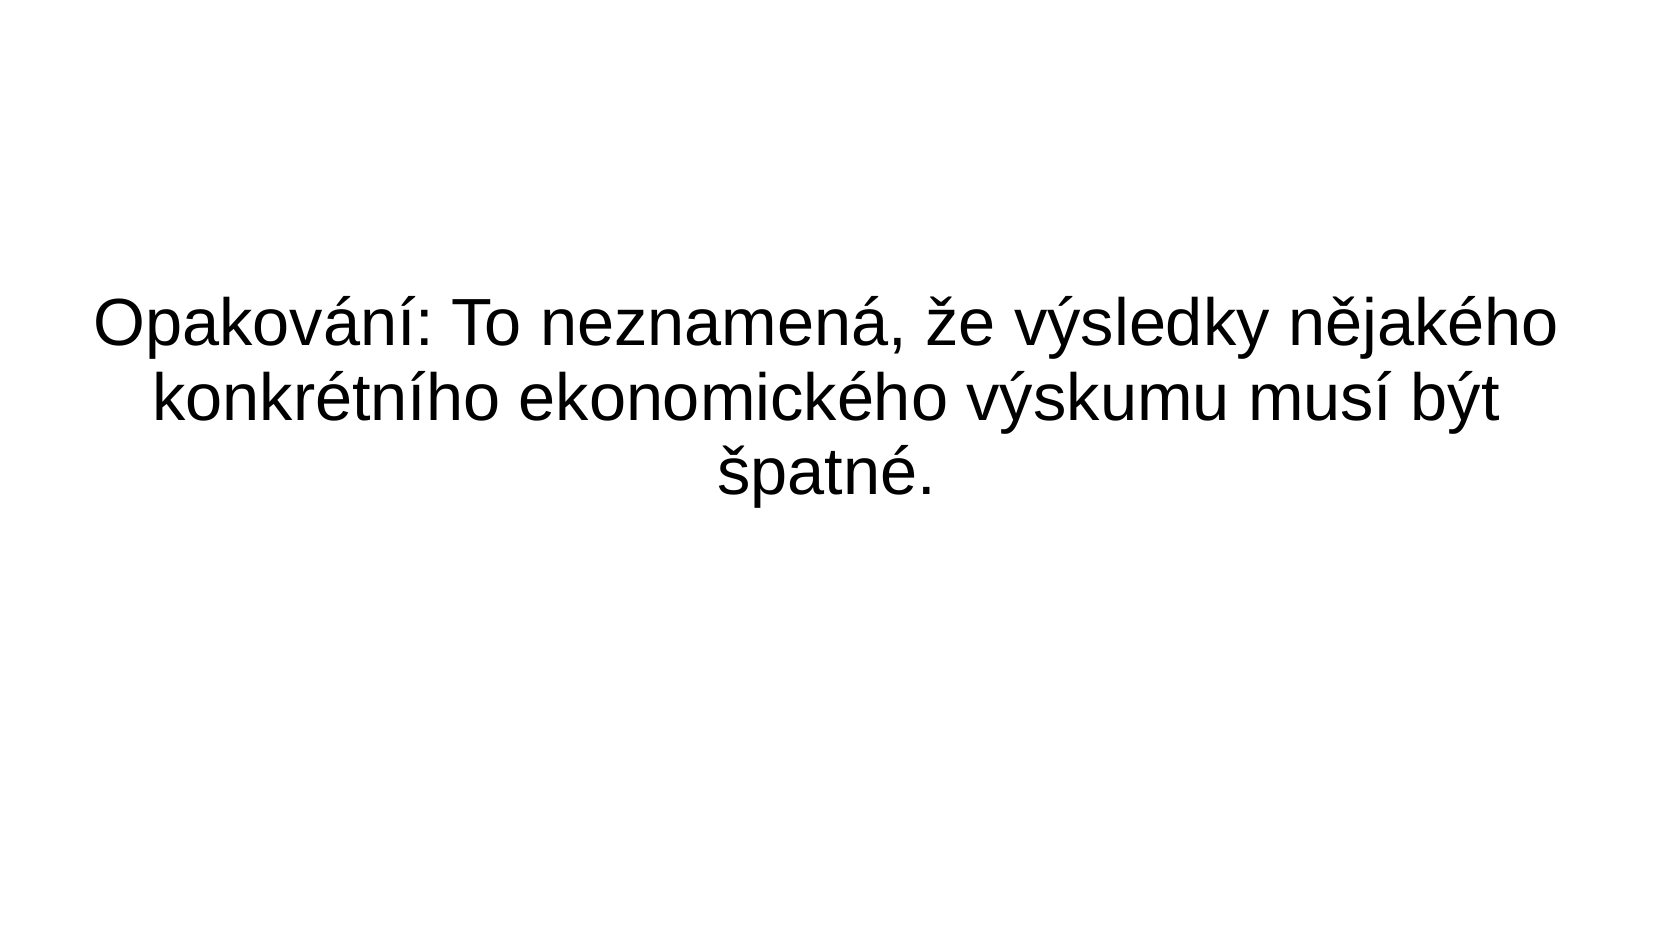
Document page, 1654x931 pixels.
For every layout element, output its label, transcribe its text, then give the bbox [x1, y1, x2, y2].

subtitle Opakování: To neznamená, že výsledky nějakého konkrétního ekonomického výskumu musí být špatné. [82, 37, 1571, 757]
